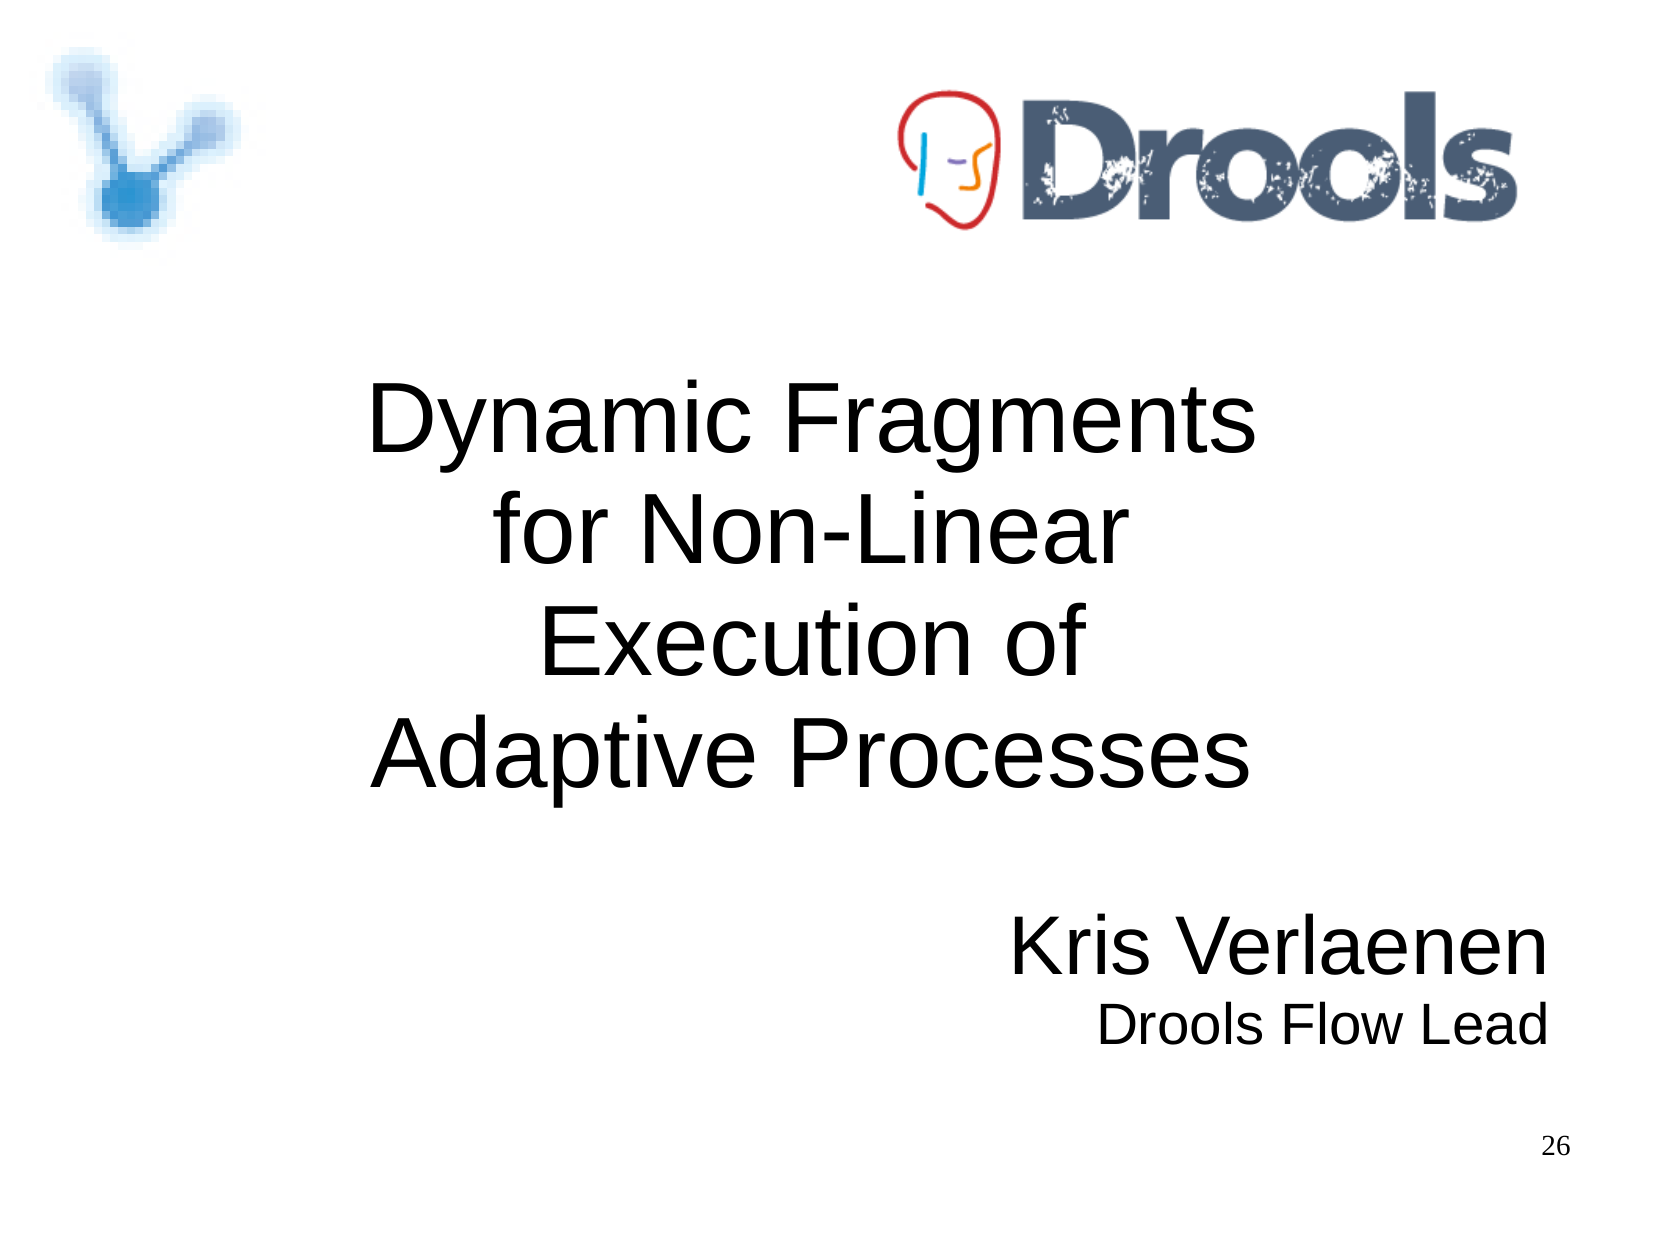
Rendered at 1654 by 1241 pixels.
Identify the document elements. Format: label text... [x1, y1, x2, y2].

picture [885, 79, 1533, 237]
text_box Kris Verlaenen Drools Flow Lead [620, 891, 1565, 1065]
text_box Dynamic Fragments for Non-Linear Execution of Adaptive Processes [324, 354, 1300, 817]
picture [29, 32, 266, 266]
